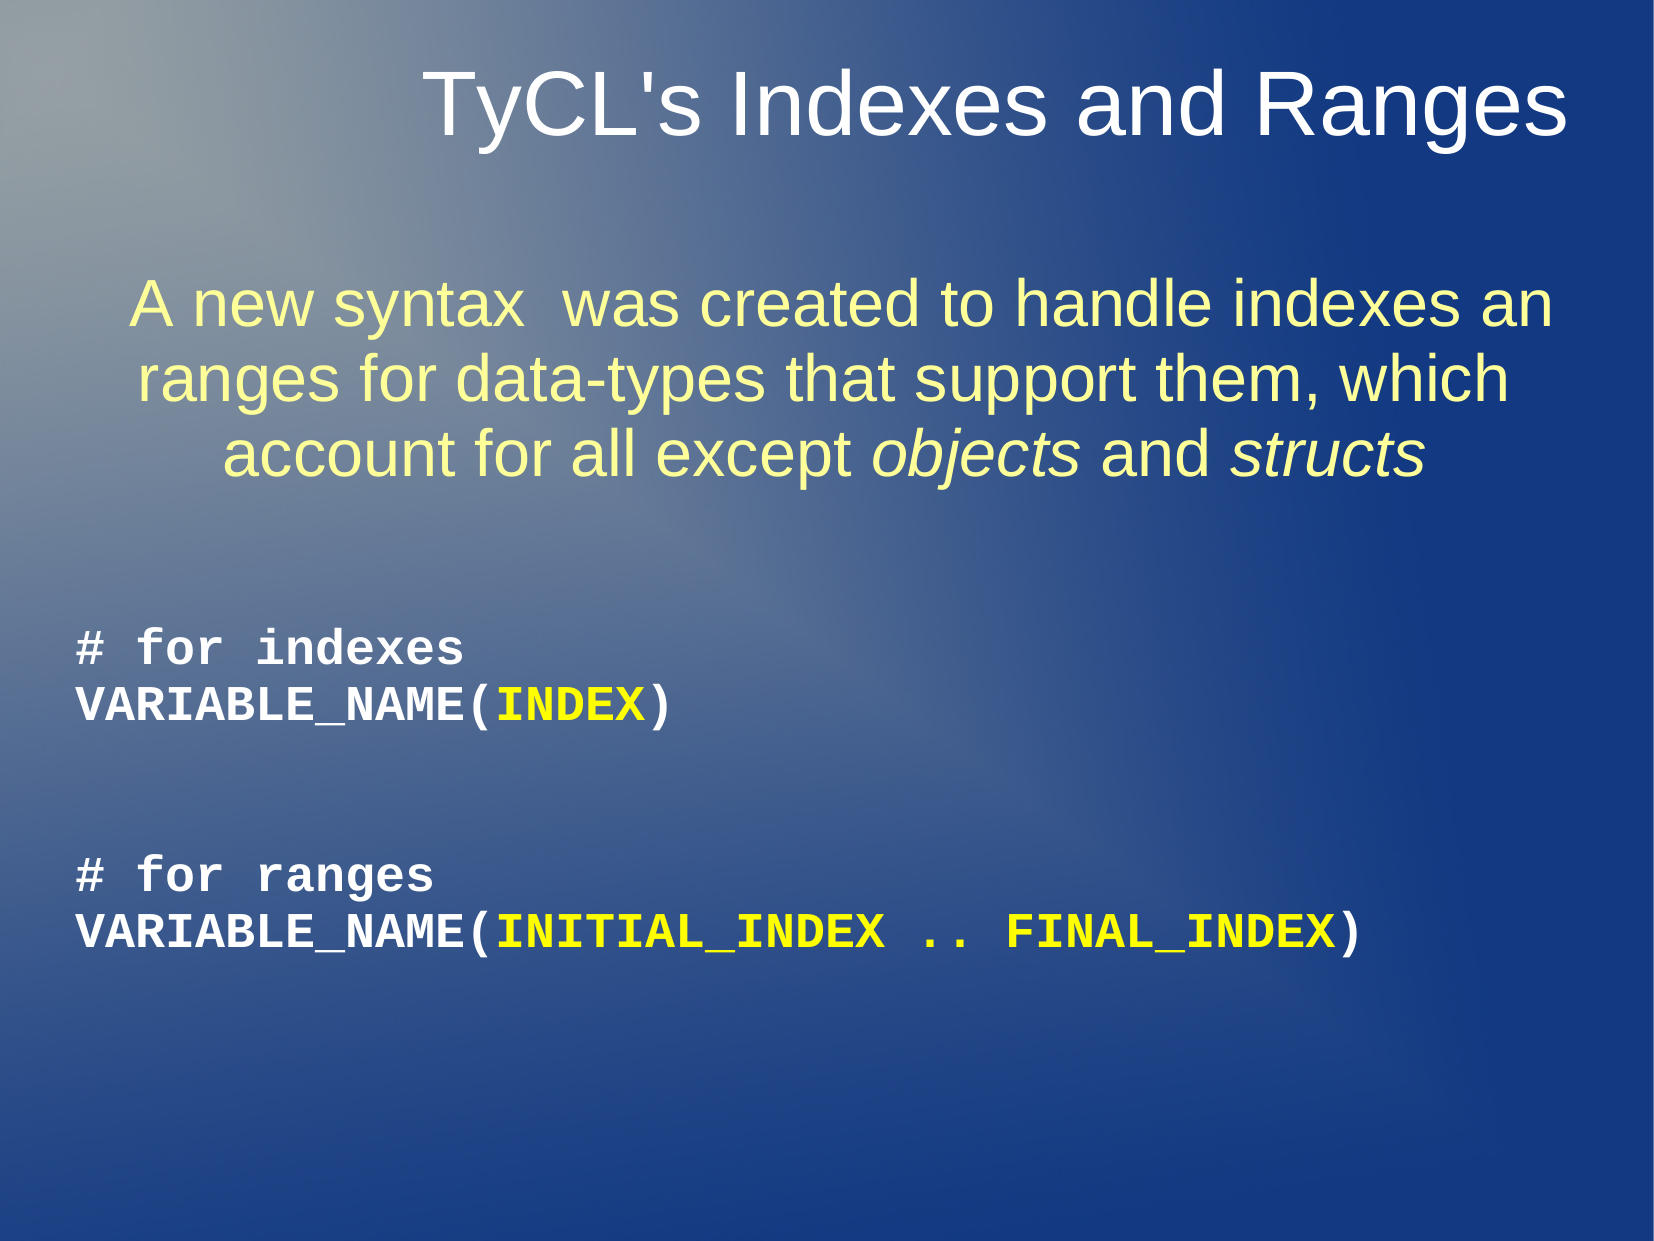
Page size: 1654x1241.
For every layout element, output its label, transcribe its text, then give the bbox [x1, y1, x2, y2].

title TyCL's Indexes and Ranges [82, 52, 1571, 155]
subtitle A new syntax was created to handle indexes an ranges for data-types that support them, which account for all except objects and structs # for indexes VARIABLE_NAME(INDEX) # for ranges VARIABLE_NAME(INITIAL_INDEX .. FINAL_INDEX) [75, 266, 1576, 1134]
picture [0, 0, 1654, 1241]
